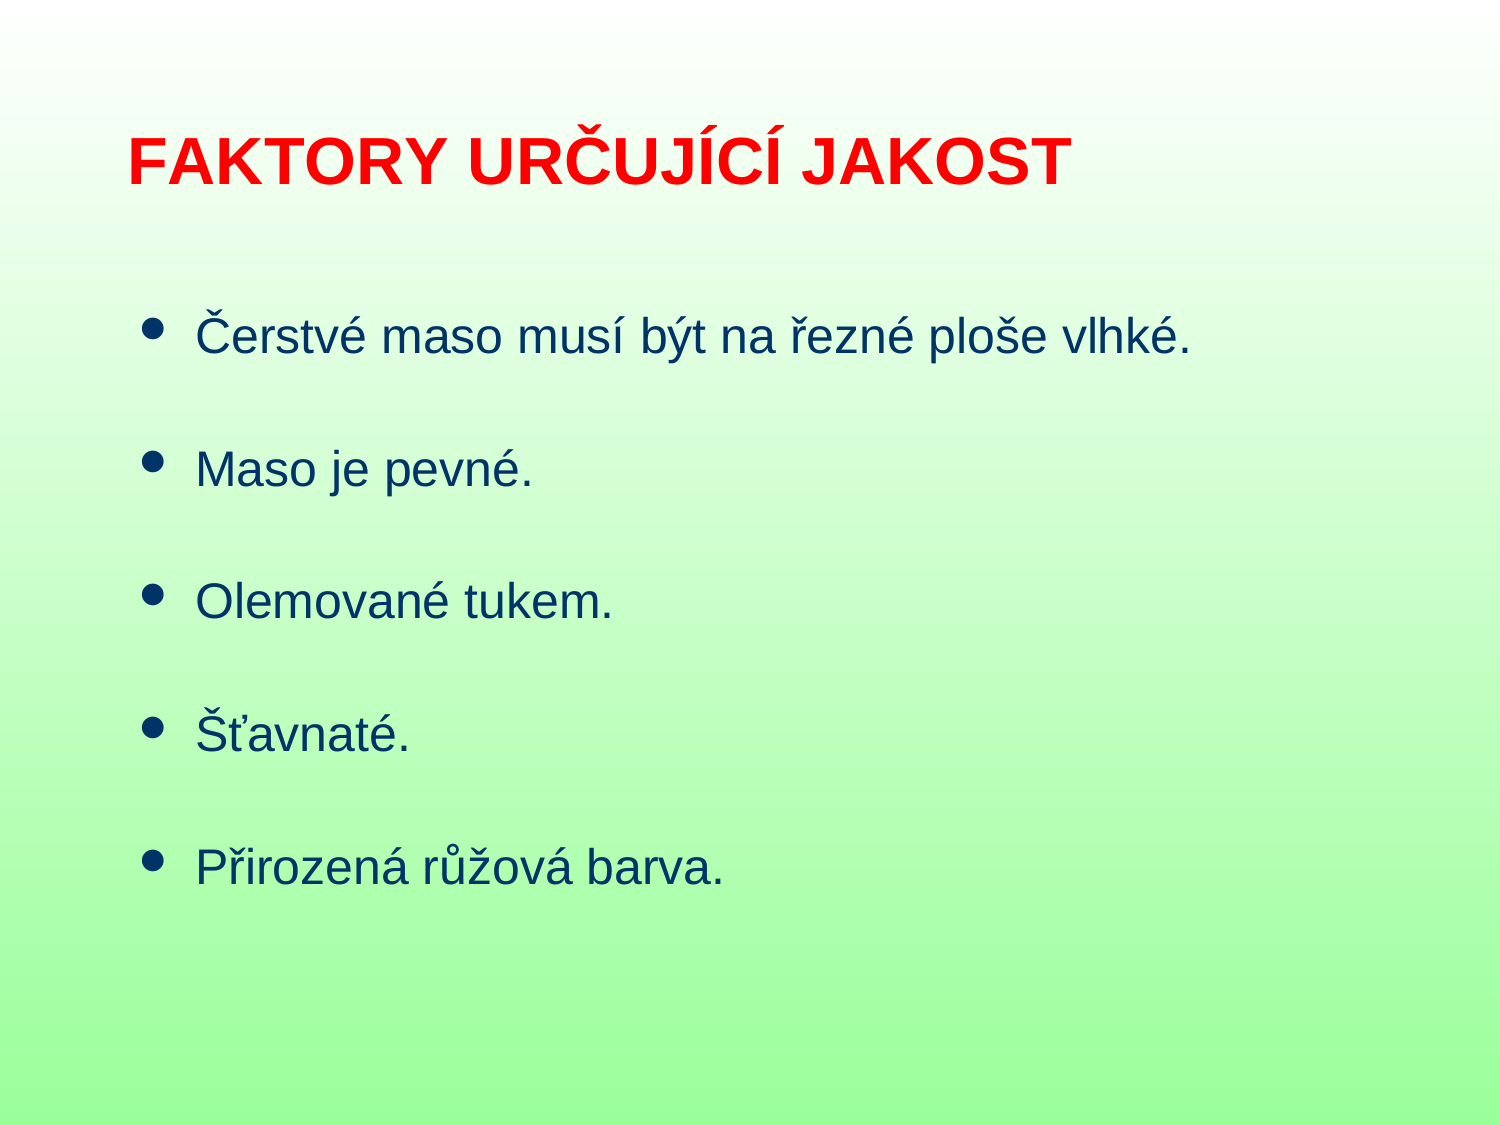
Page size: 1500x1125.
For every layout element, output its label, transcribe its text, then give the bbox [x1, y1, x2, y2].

title FAKTORY URČUJÍCÍ JAKOST [112, 42, 1389, 207]
list Čerstvé maso musí být na řezné ploše vlhké. Maso je pevné. Olemované tukem. Šťavnaté. Přirozená růžová barva. [123, 302, 1386, 914]
